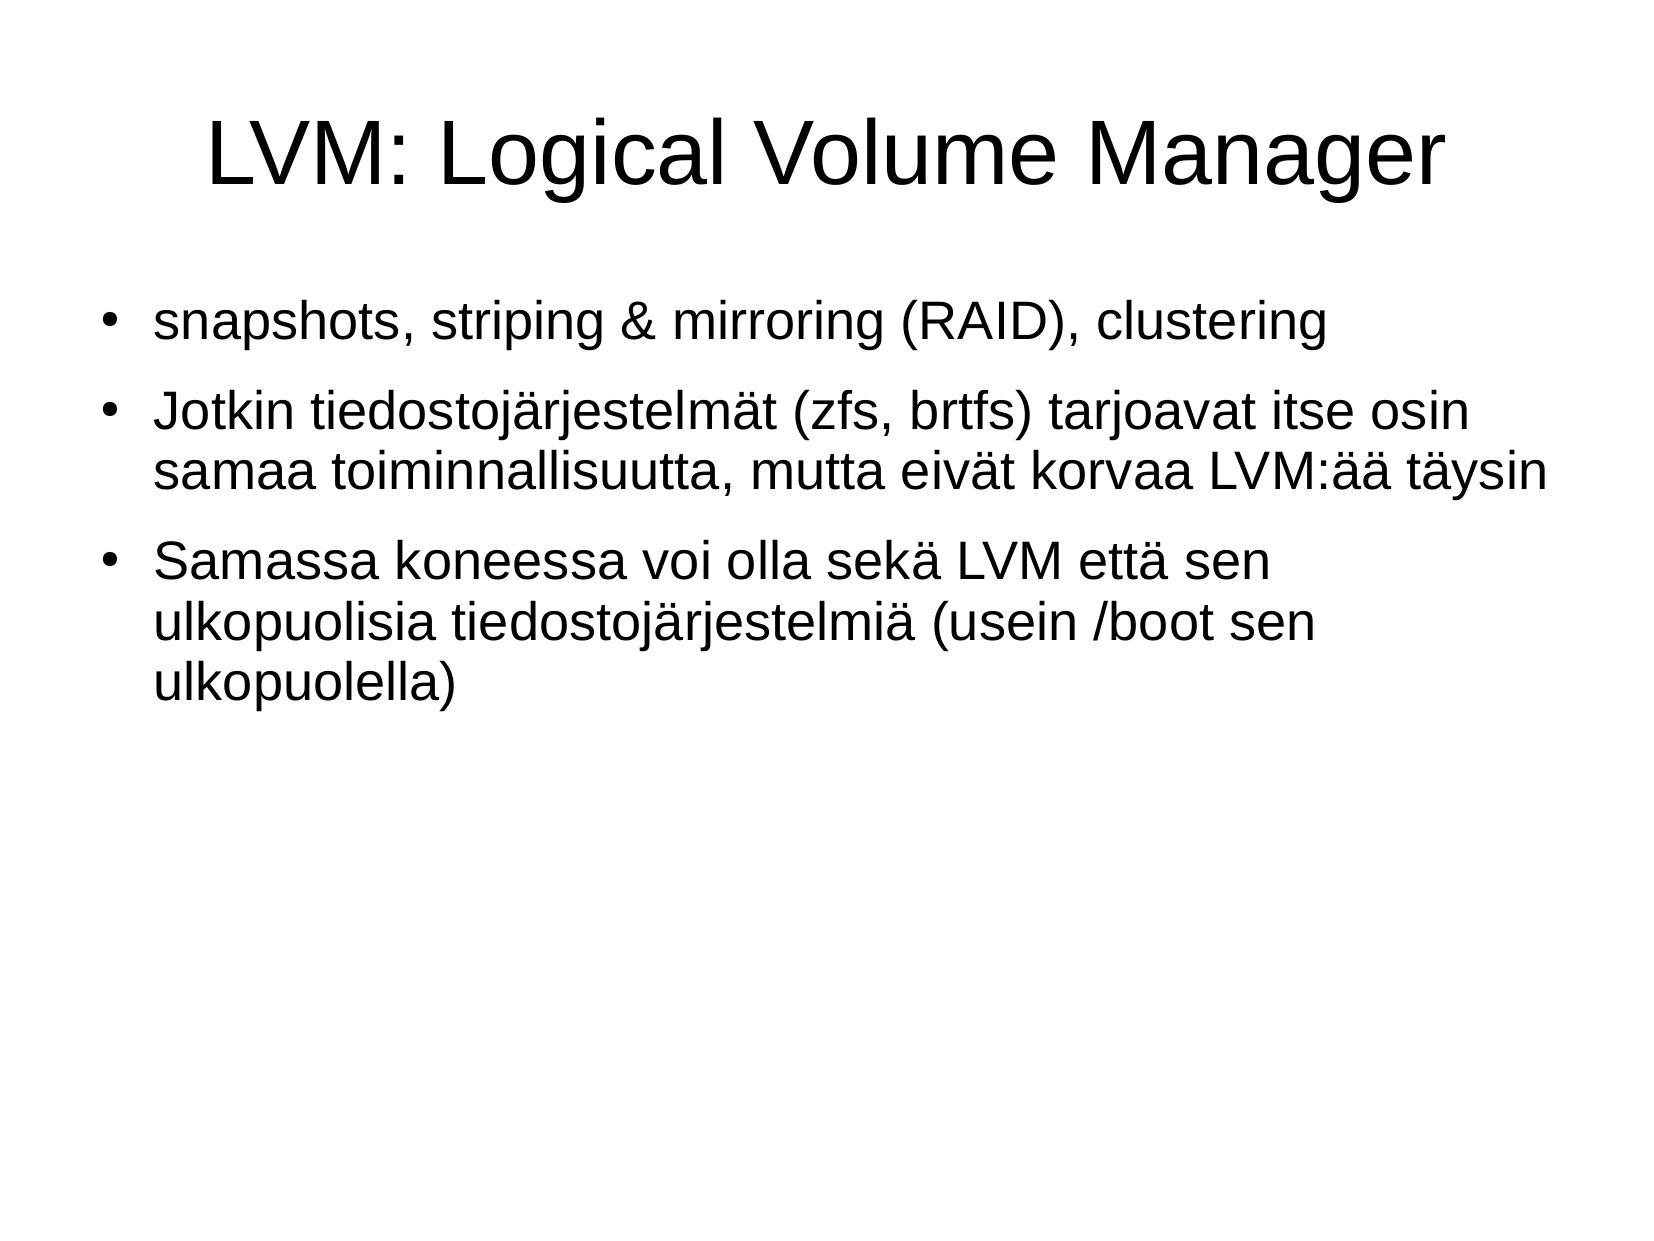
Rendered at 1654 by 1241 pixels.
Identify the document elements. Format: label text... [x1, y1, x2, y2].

title LVM: Logical Volume Manager [82, 49, 1571, 257]
list snapshots, striping & mirroring (RAID), clustering Jotkin tiedostojärjestelmät (zfs, brtfs) tarjoavat itse osin samaa toiminnallisuutta, mutta eivät korvaa LVM:ää täysin Samassa koneessa voi olla sekä LVM että sen ulkopuolisia tiedostojärjestelmiä (usein /boot sen ulkopuolella) [82, 290, 1571, 1010]
